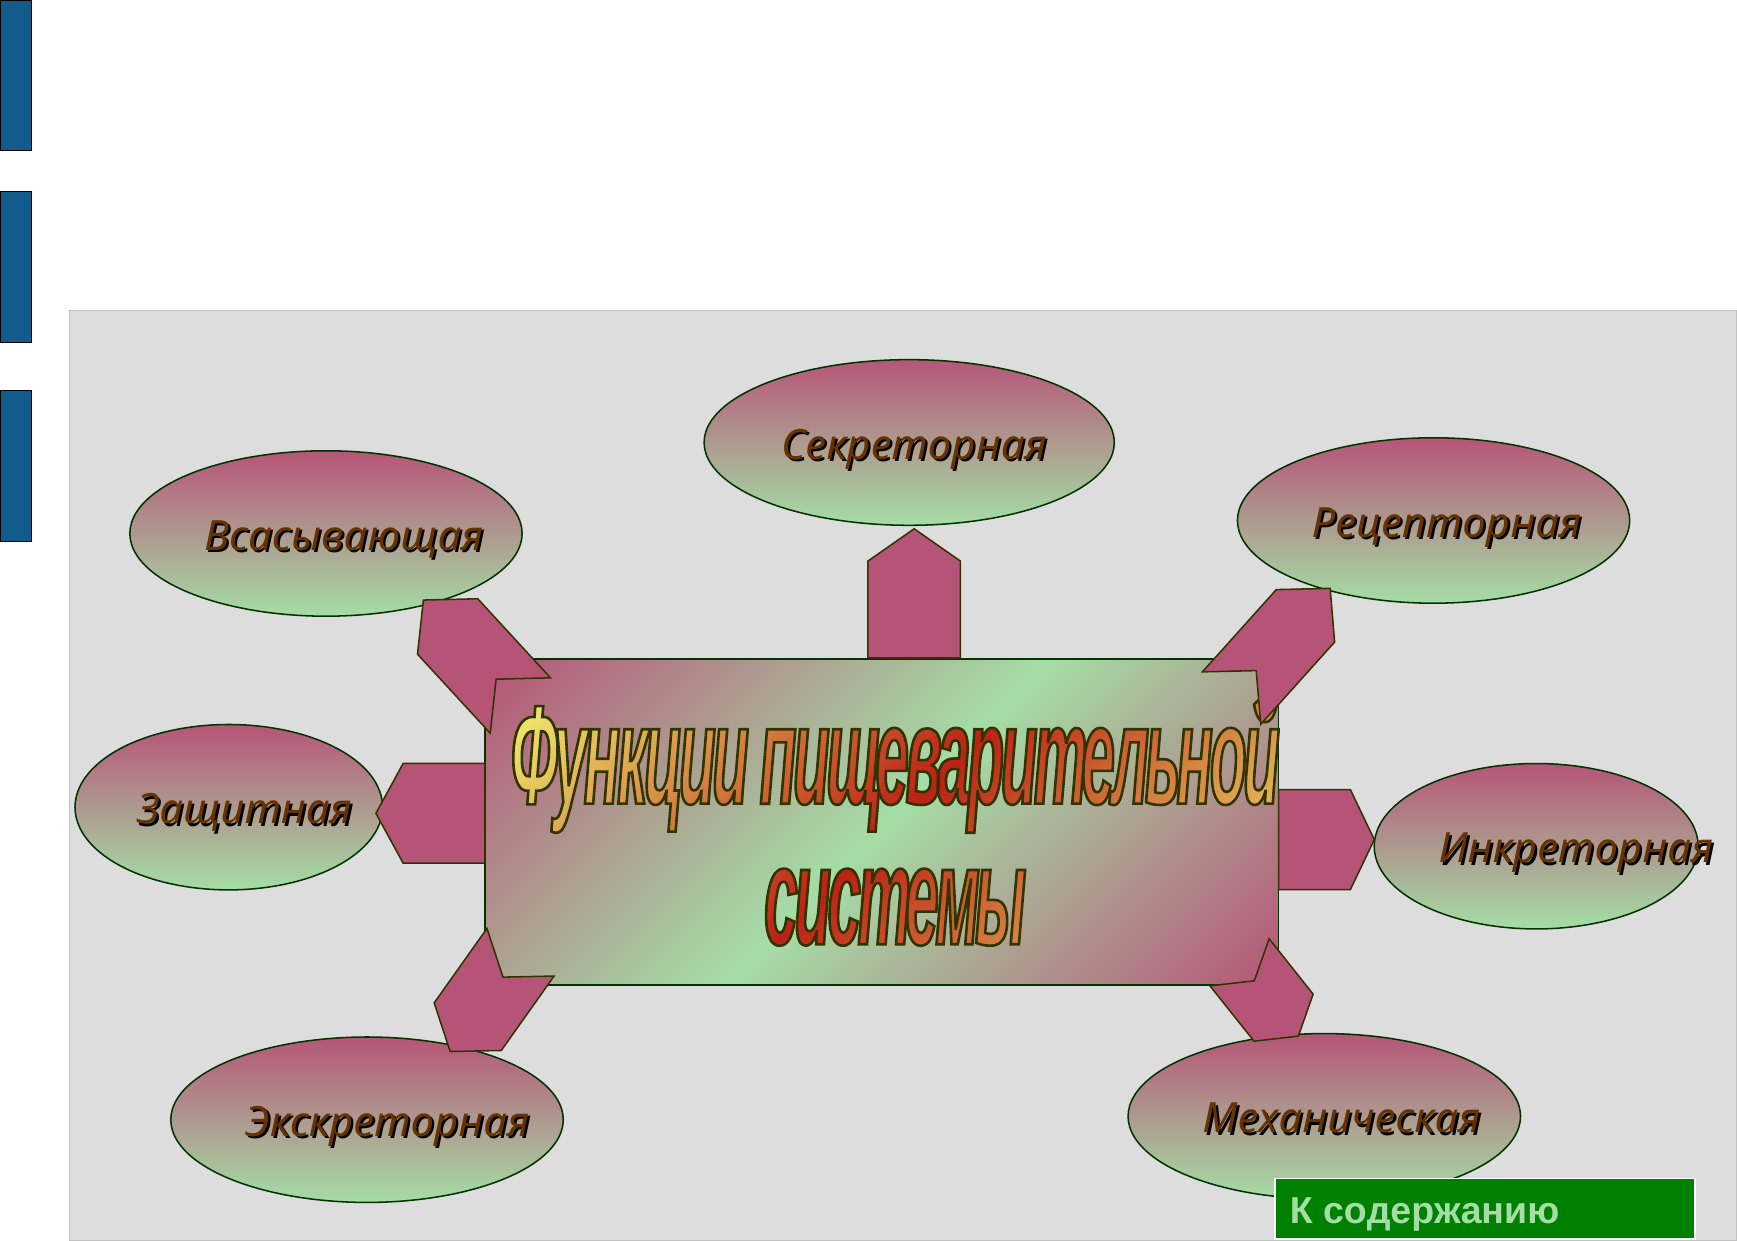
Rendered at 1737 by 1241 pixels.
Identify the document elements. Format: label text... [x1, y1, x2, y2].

text_box Функции пищеварительной системы [796, 870, 830, 946]
text_box Функции пищеварительной системы [828, 727, 908, 832]
text_box Функции пищеварительной системы [1245, 729, 1279, 805]
text_box Функции пищеварительной системы [976, 870, 1008, 946]
text_box Функции пищеварительной системы [1003, 729, 1037, 805]
text_box Функции пищеварительной системы [760, 729, 796, 804]
text_box [375, 588, 1375, 1052]
text_box Функции пищеварительной системы [829, 868, 861, 946]
text_box Функции пищеварительной системы [681, 729, 715, 805]
text_box Функции пищеварительной системы [618, 729, 680, 832]
text_box Функции пищеварительной системы [1035, 727, 1148, 805]
text_box Рецепторная [1237, 437, 1630, 604]
text_box Механическая [1128, 1033, 1521, 1197]
text_box Секреторная [704, 359, 1115, 526]
text_box Всасывающая [129, 450, 523, 617]
text_box Функции пищеварительной системы [936, 870, 979, 945]
text_box Функции пищеварительной системы [714, 729, 748, 805]
text_box Функции пищеварительной системы [513, 706, 619, 833]
text_box Функции пищеварительной системы [858, 868, 937, 946]
text_box Экскреторная [170, 1037, 564, 1203]
text_box Инкреторная [1374, 763, 1698, 929]
text_box Функции пищеварительной системы [1010, 870, 1026, 945]
text_box Функции пищеварительной системы [1177, 729, 1212, 804]
text_box Функции пищеварительной системы [766, 868, 797, 946]
text_box Функции пищеварительной системы [906, 727, 1003, 833]
text_box Функции пищеварительной системы [1211, 727, 1245, 805]
text_box Функции пищеварительной системы [1146, 729, 1177, 805]
text_box Функции пищеварительной системы [795, 729, 829, 805]
text_box [867, 528, 961, 658]
text_box К содержанию [1275, 1178, 1696, 1240]
text_box Защитная [75, 724, 382, 890]
